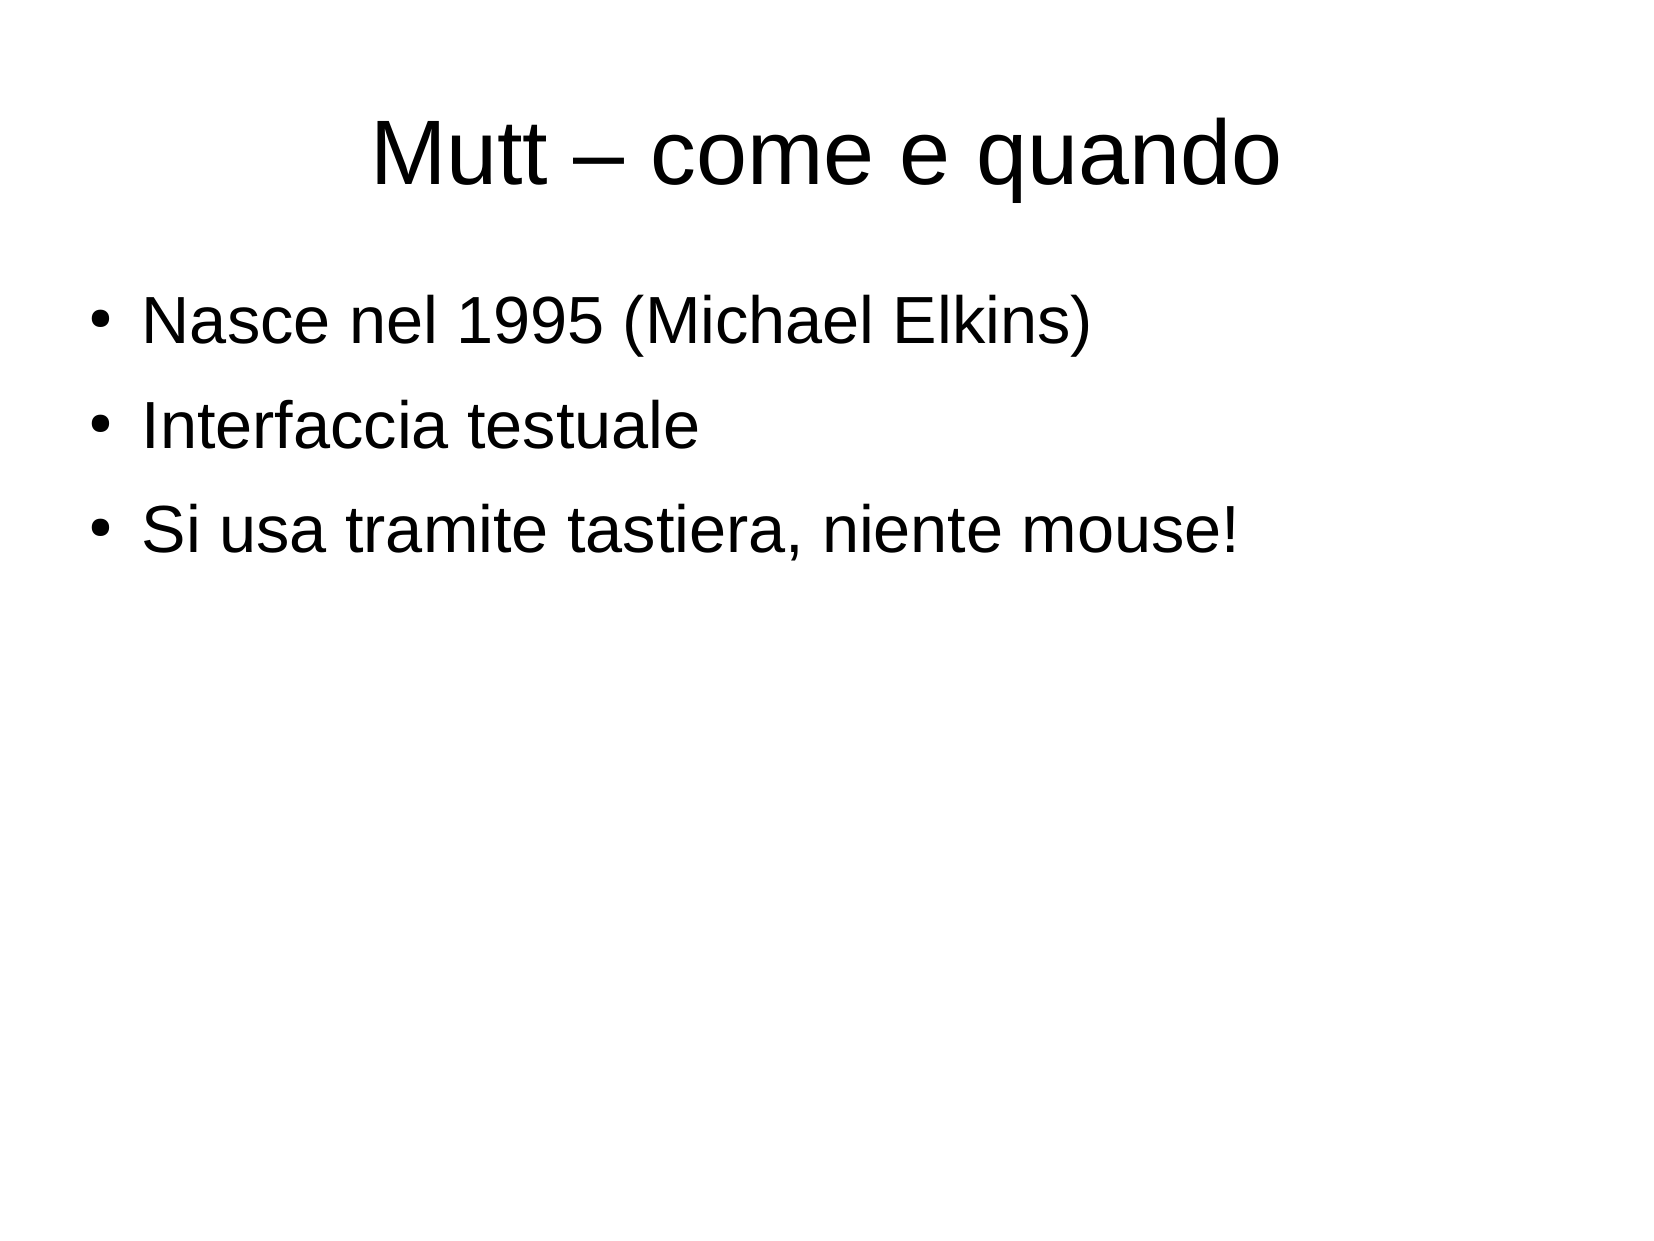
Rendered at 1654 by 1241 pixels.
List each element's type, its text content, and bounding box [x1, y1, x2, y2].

list Nasce nel 1995 (Michael Elkins) Interfaccia testuale Si usa tramite tastiera, niente mouse! [70, 283, 1560, 832]
title Mutt – come e quando [82, 49, 1571, 257]
